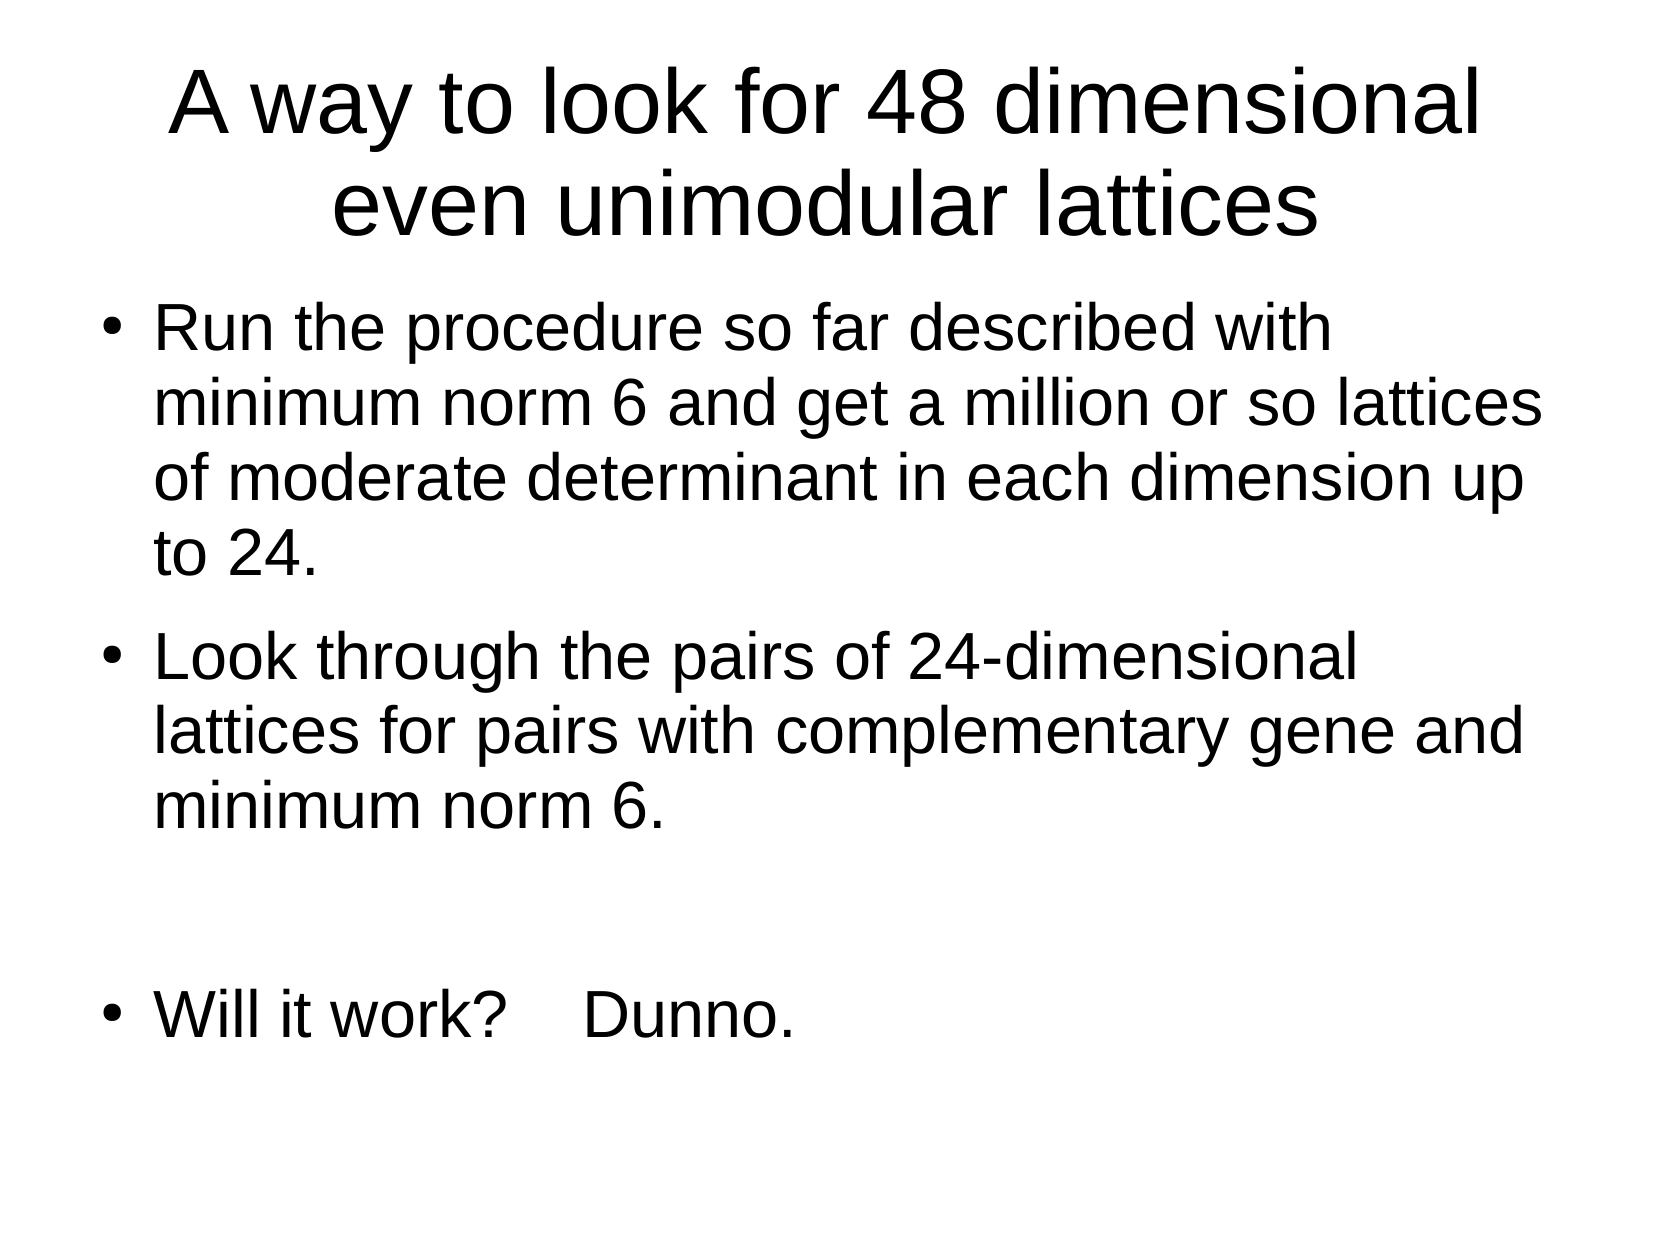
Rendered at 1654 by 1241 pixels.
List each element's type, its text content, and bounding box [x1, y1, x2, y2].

title A way to look for 48 dimensional even unimodular lattices [82, 49, 1571, 257]
list Run the procedure so far described with minimum norm 6 and get a million or so lattices of moderate determinant in each dimension up to 24. Look through the pairs of 24-dimensional lattices for pairs with complementary gene and minimum norm 6. Will it work? Dunno. [82, 290, 1571, 1109]
